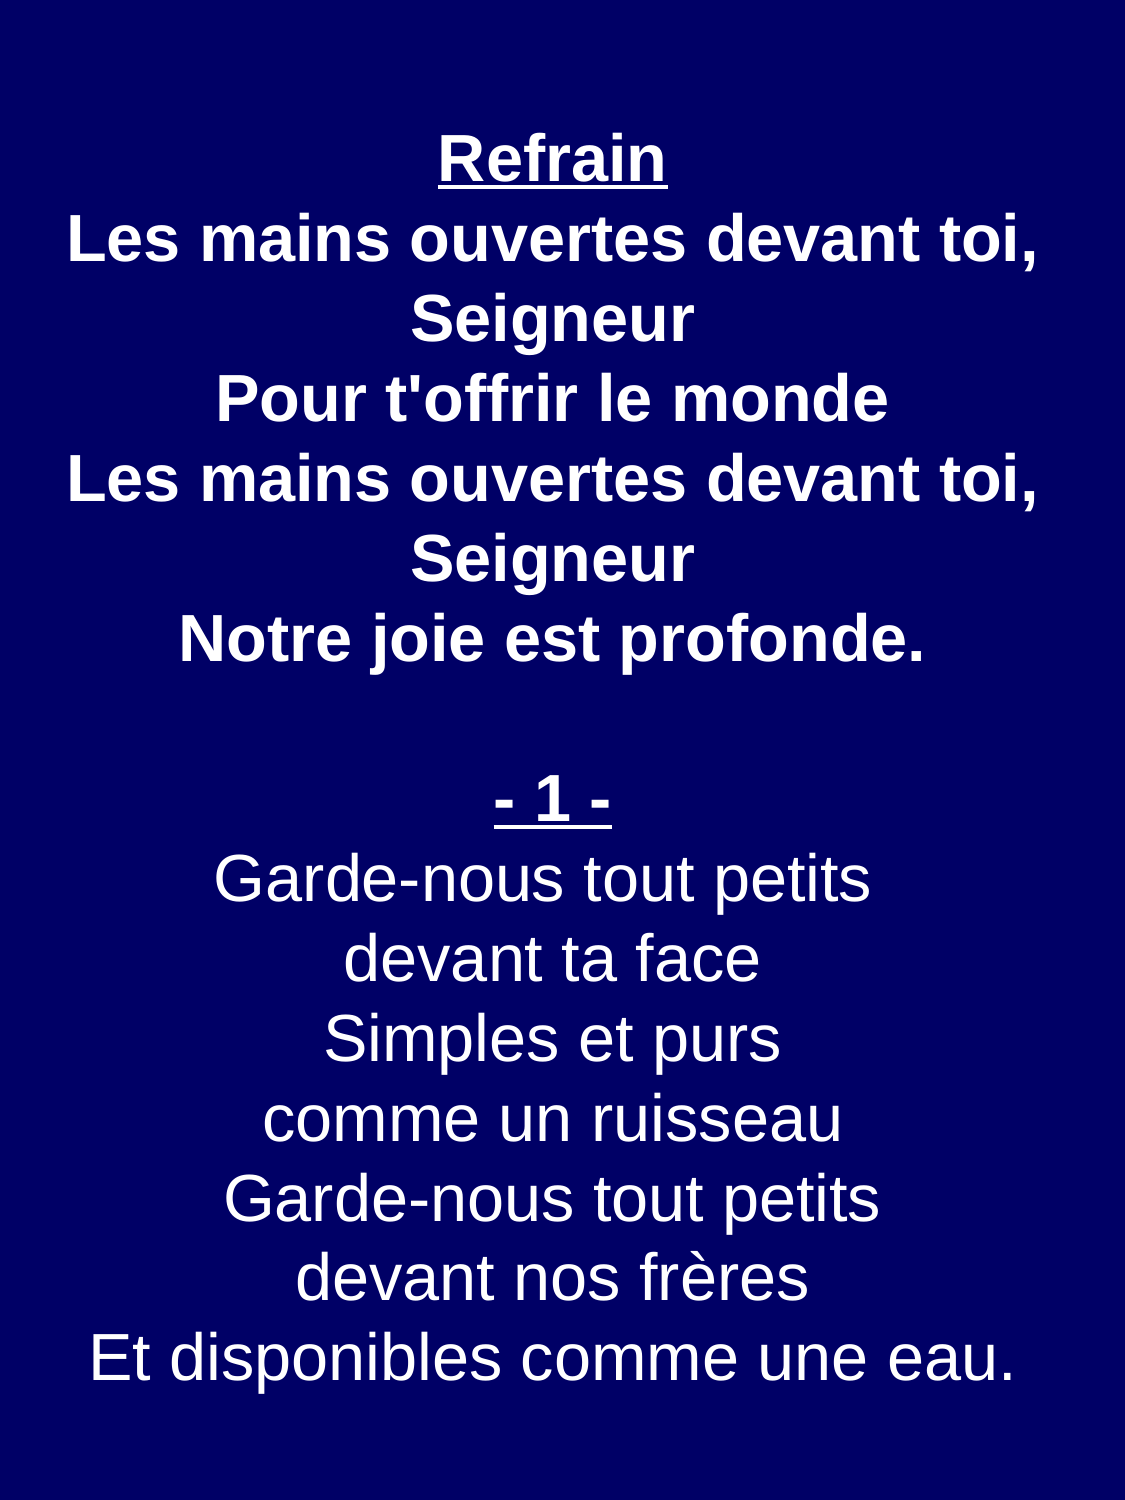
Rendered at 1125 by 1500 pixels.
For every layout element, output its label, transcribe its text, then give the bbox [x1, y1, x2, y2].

text_box Refrain Les mains ouvertes devant toi, Seigneur Pour t'offrir le monde Les mains ouvertes devant toi, Seigneur Notre joie est profonde. - 1 - Garde-nous tout petits devant ta face Simples et purs comme un ruisseau Garde-nous tout petits devant nos frères Et disponibles comme une eau. [11, 47, 1094, 1402]
